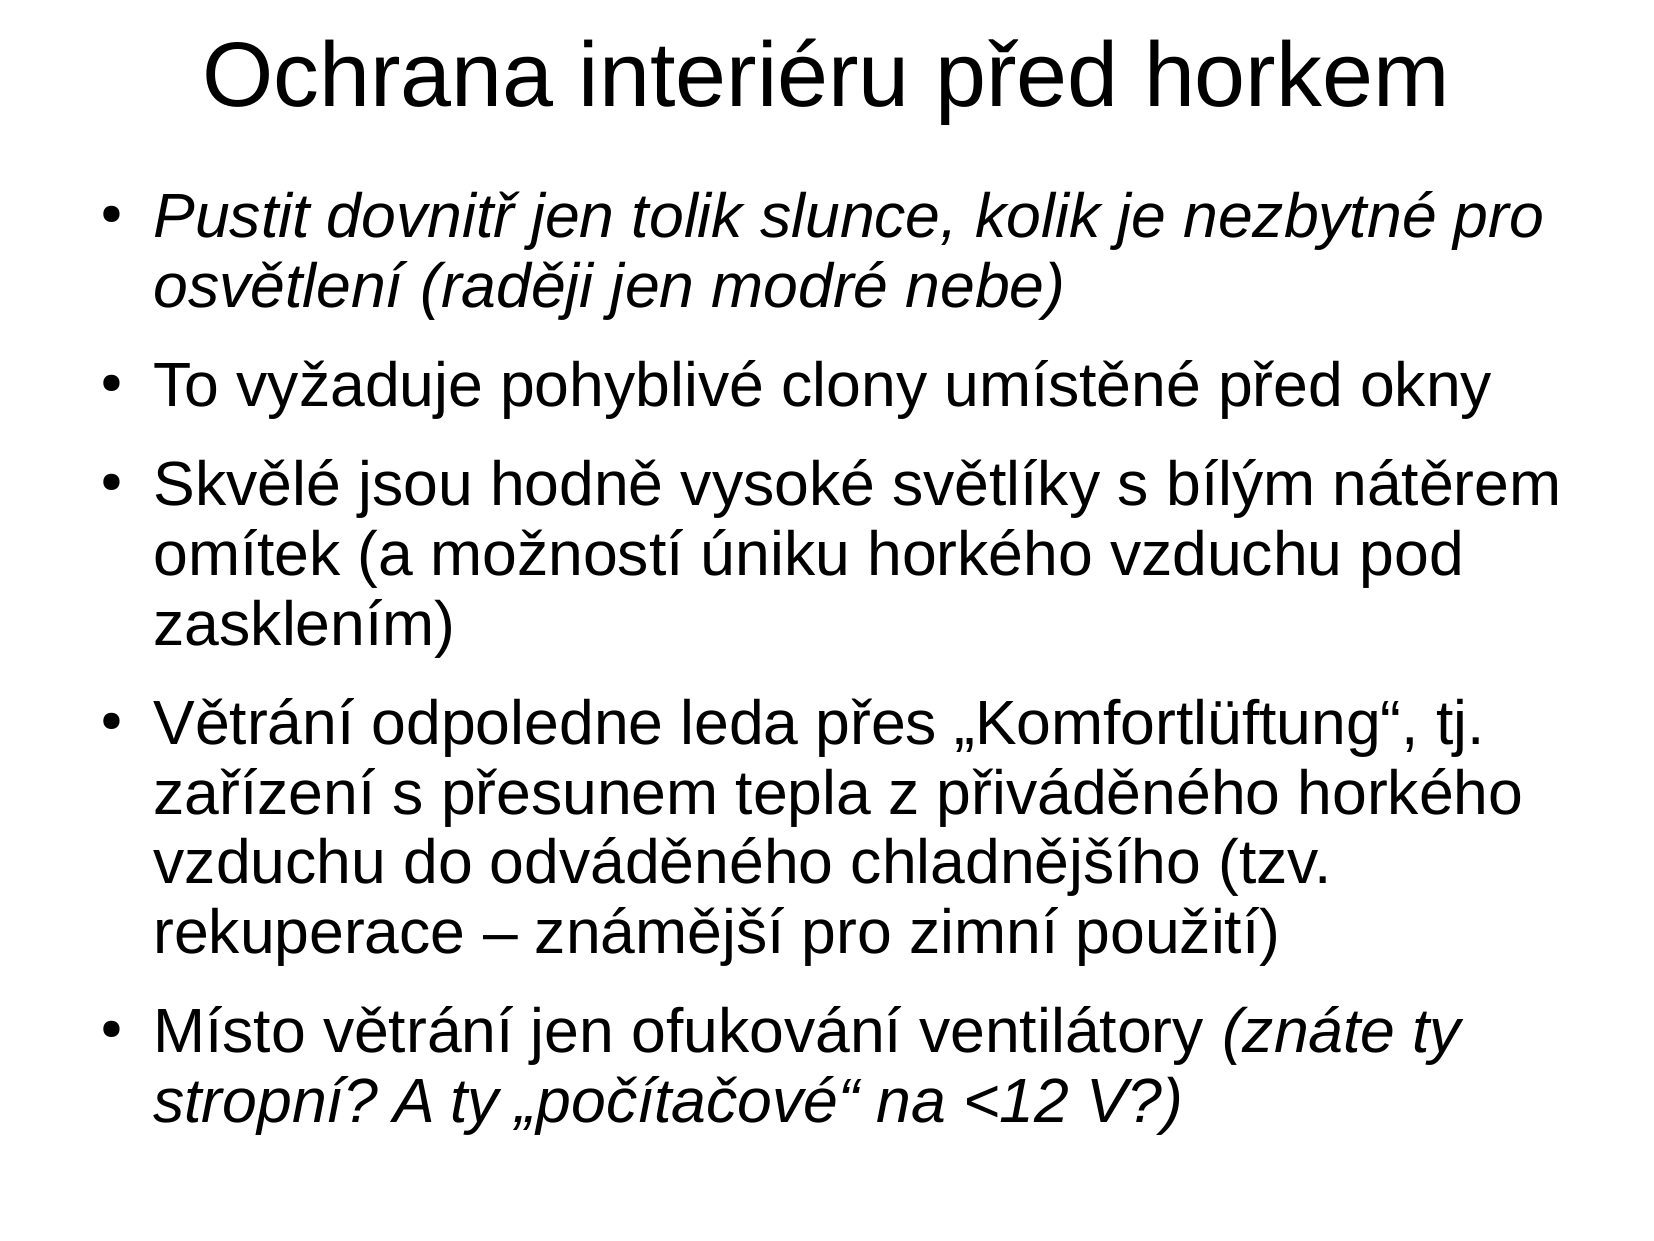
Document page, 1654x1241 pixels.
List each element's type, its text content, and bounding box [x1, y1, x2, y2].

list Pustit dovnitř jen tolik slunce, kolik je nezbytné pro osvětlení (raději jen modré nebe) To vyžaduje pohyblivé clony umístěné před okny Skvělé jsou hodně vysoké světlíky s bílým nátěrem omítek (a možností úniku horkého vzduchu pod zasklením) Větrání odpoledne leda přes „Komfortlüftung“, tj. zařízení s přesunem tepla z přiváděného horkého vzduchu do odváděného chladnějšího (tzv. rekuperace – známější pro zimní použití) Místo větrání jen ofukování ventilátory (znáte ty stropní? A ty „počítačové“ na <12 V?) [82, 180, 1571, 1241]
title Ochrana interiéru před horkem [94, 23, 1560, 127]
